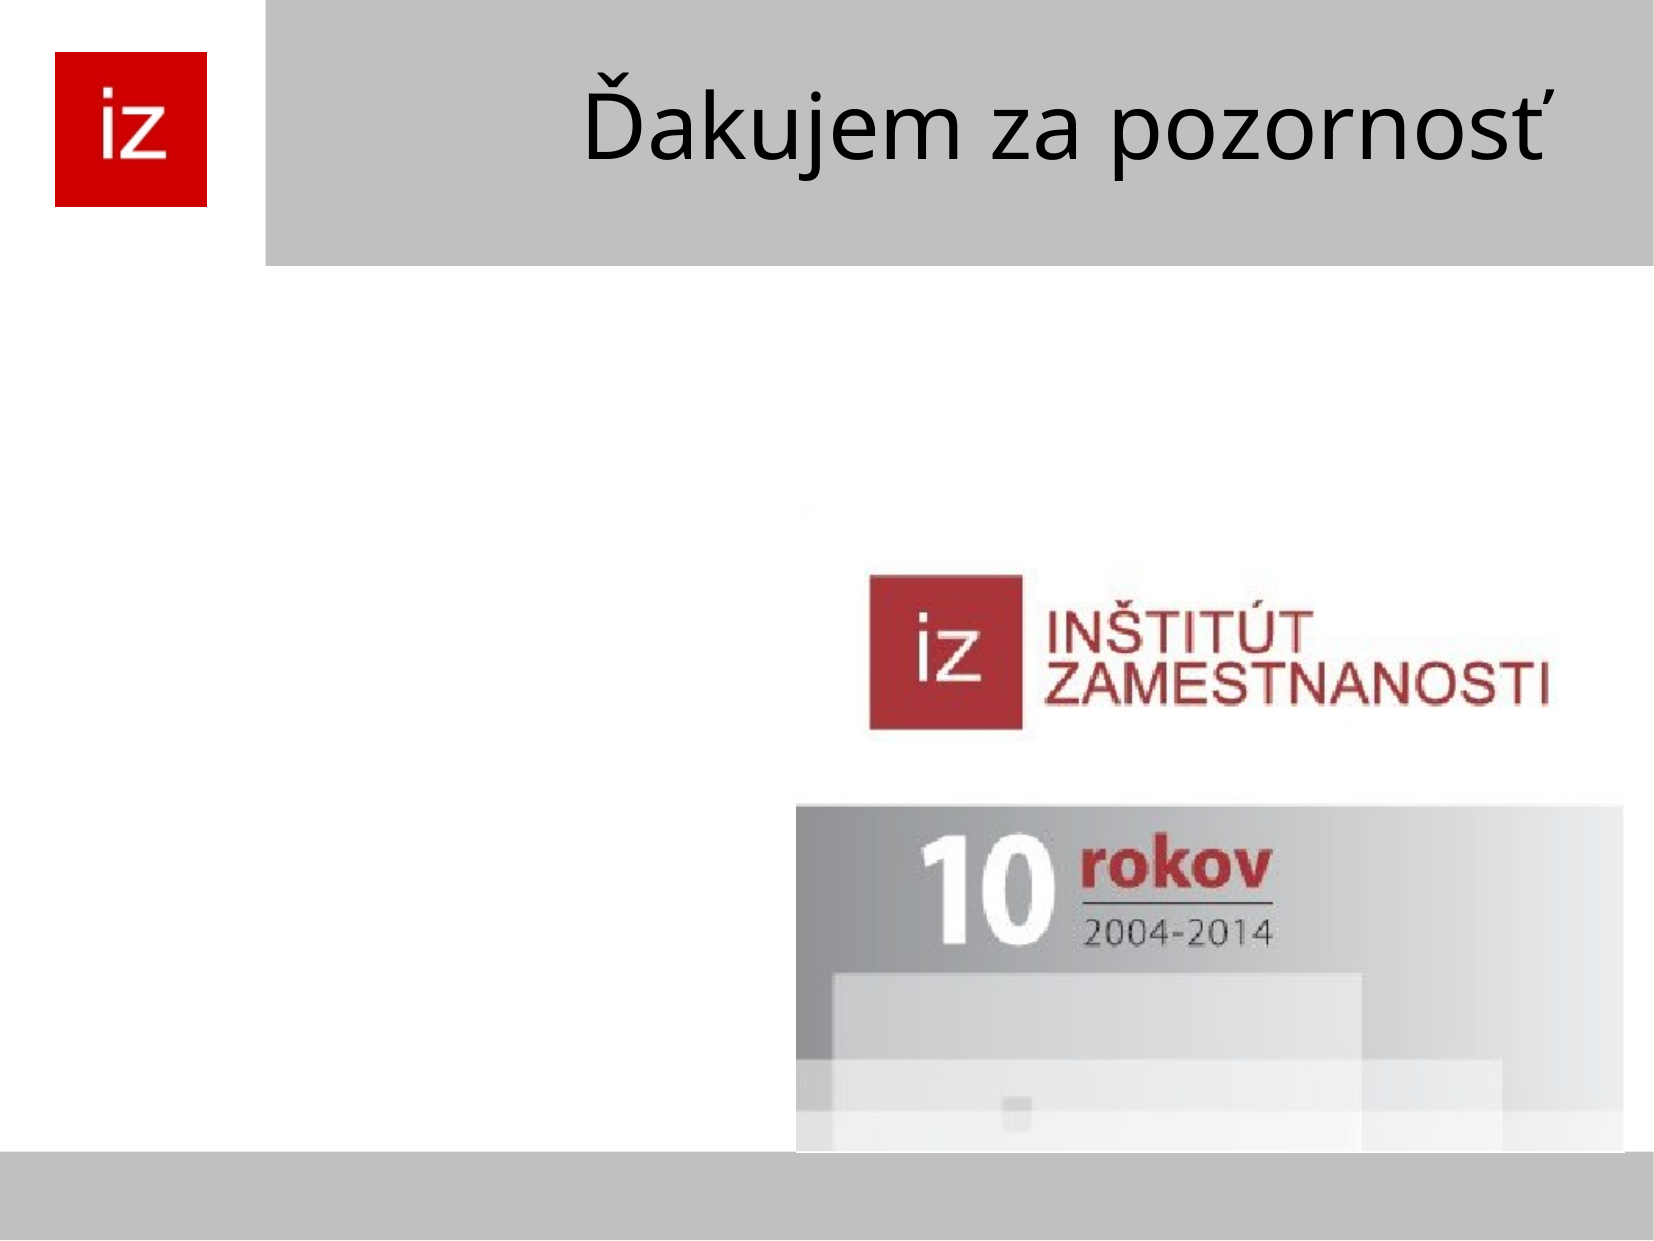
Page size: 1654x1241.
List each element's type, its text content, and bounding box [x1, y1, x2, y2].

title Ďakujem za pozornosť [561, 29, 1565, 237]
picture [55, 52, 207, 207]
picture [796, 500, 1625, 1153]
